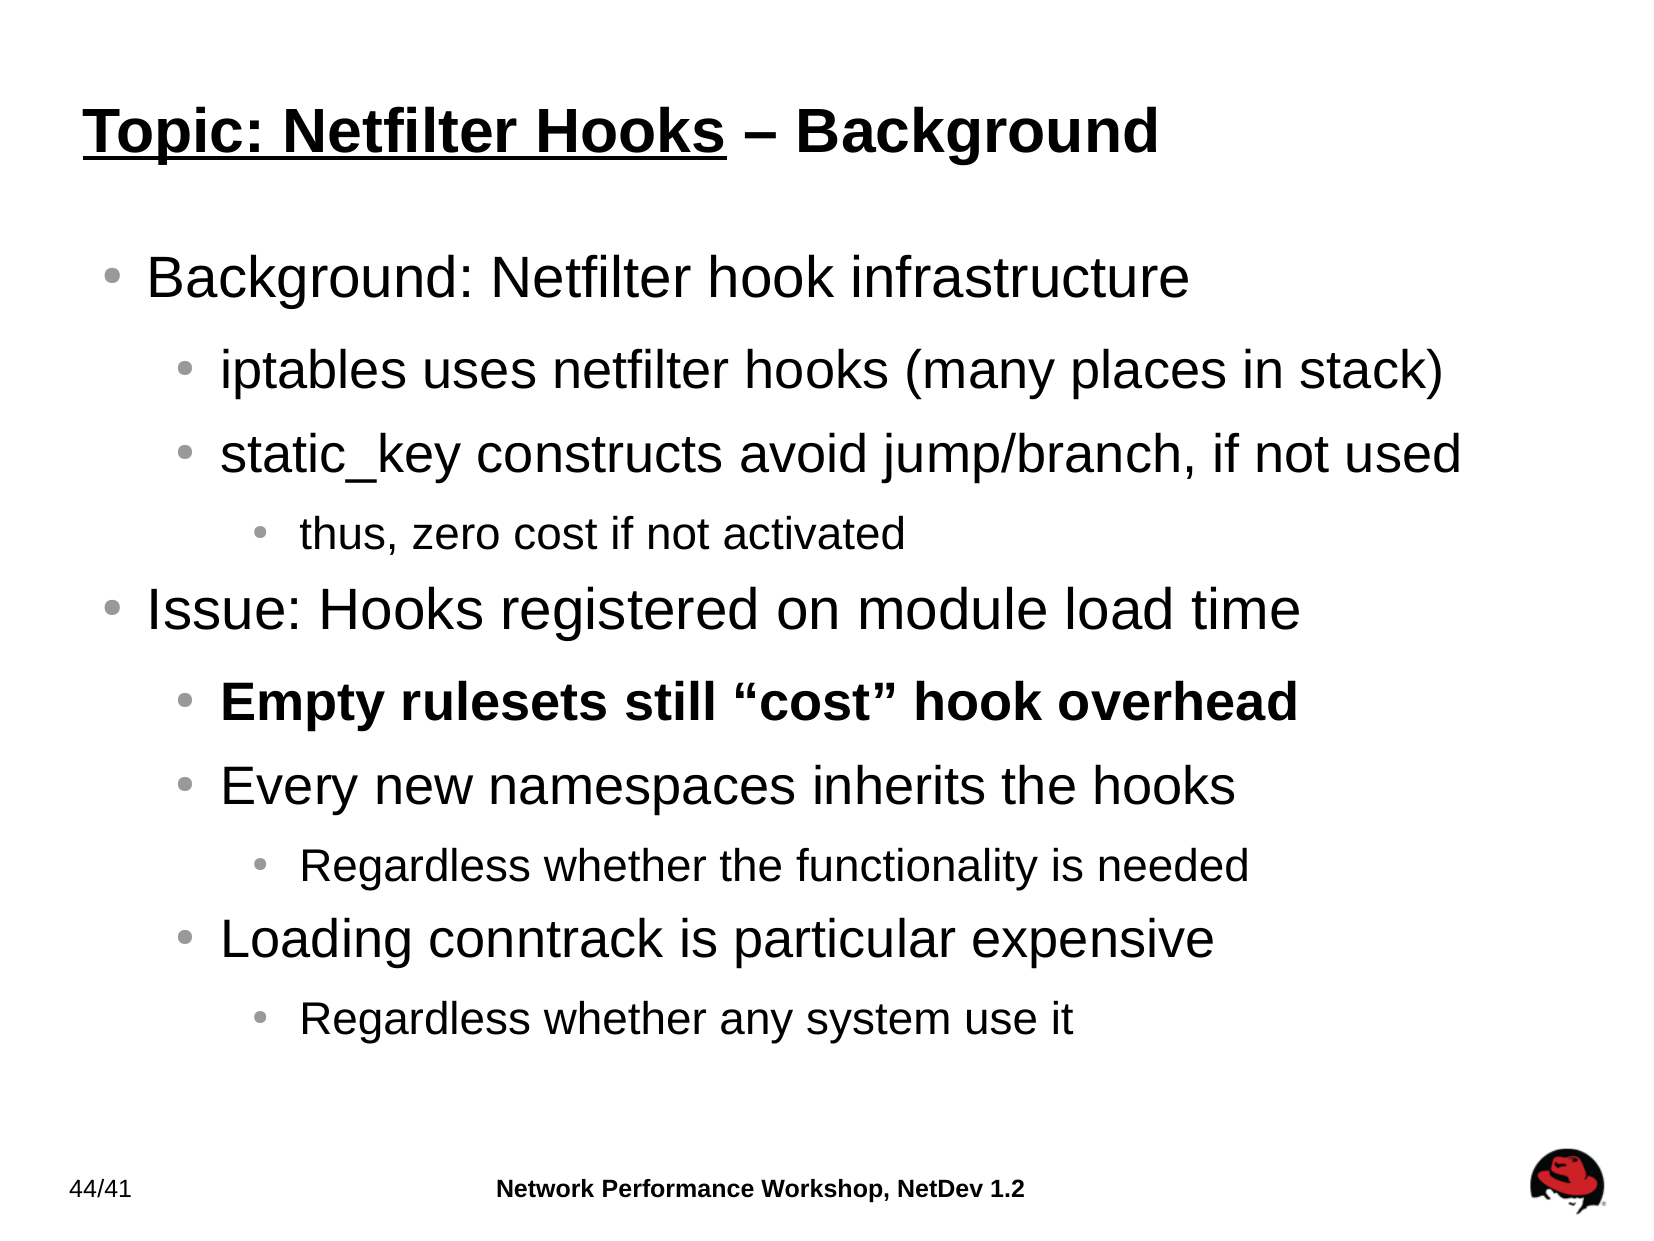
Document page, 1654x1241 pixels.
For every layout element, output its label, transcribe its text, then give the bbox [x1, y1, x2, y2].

list Background: Netfilter hook infrastructure iptables uses netfilter hooks (many places in stack) static_key constructs avoid jump/branch, if not used thus, zero cost if not activated Issue: Hooks registered on module load time Empty rulesets still “cost” hook overhead Every new namespaces inherits the hooks Regardless whether the functionality is needed Loading conntrack is particular expensive Regardless whether any system use it [86, 244, 1575, 1045]
picture [1529, 1146, 1612, 1224]
title Topic: Netfilter Hooks – Background [82, 37, 1571, 226]
